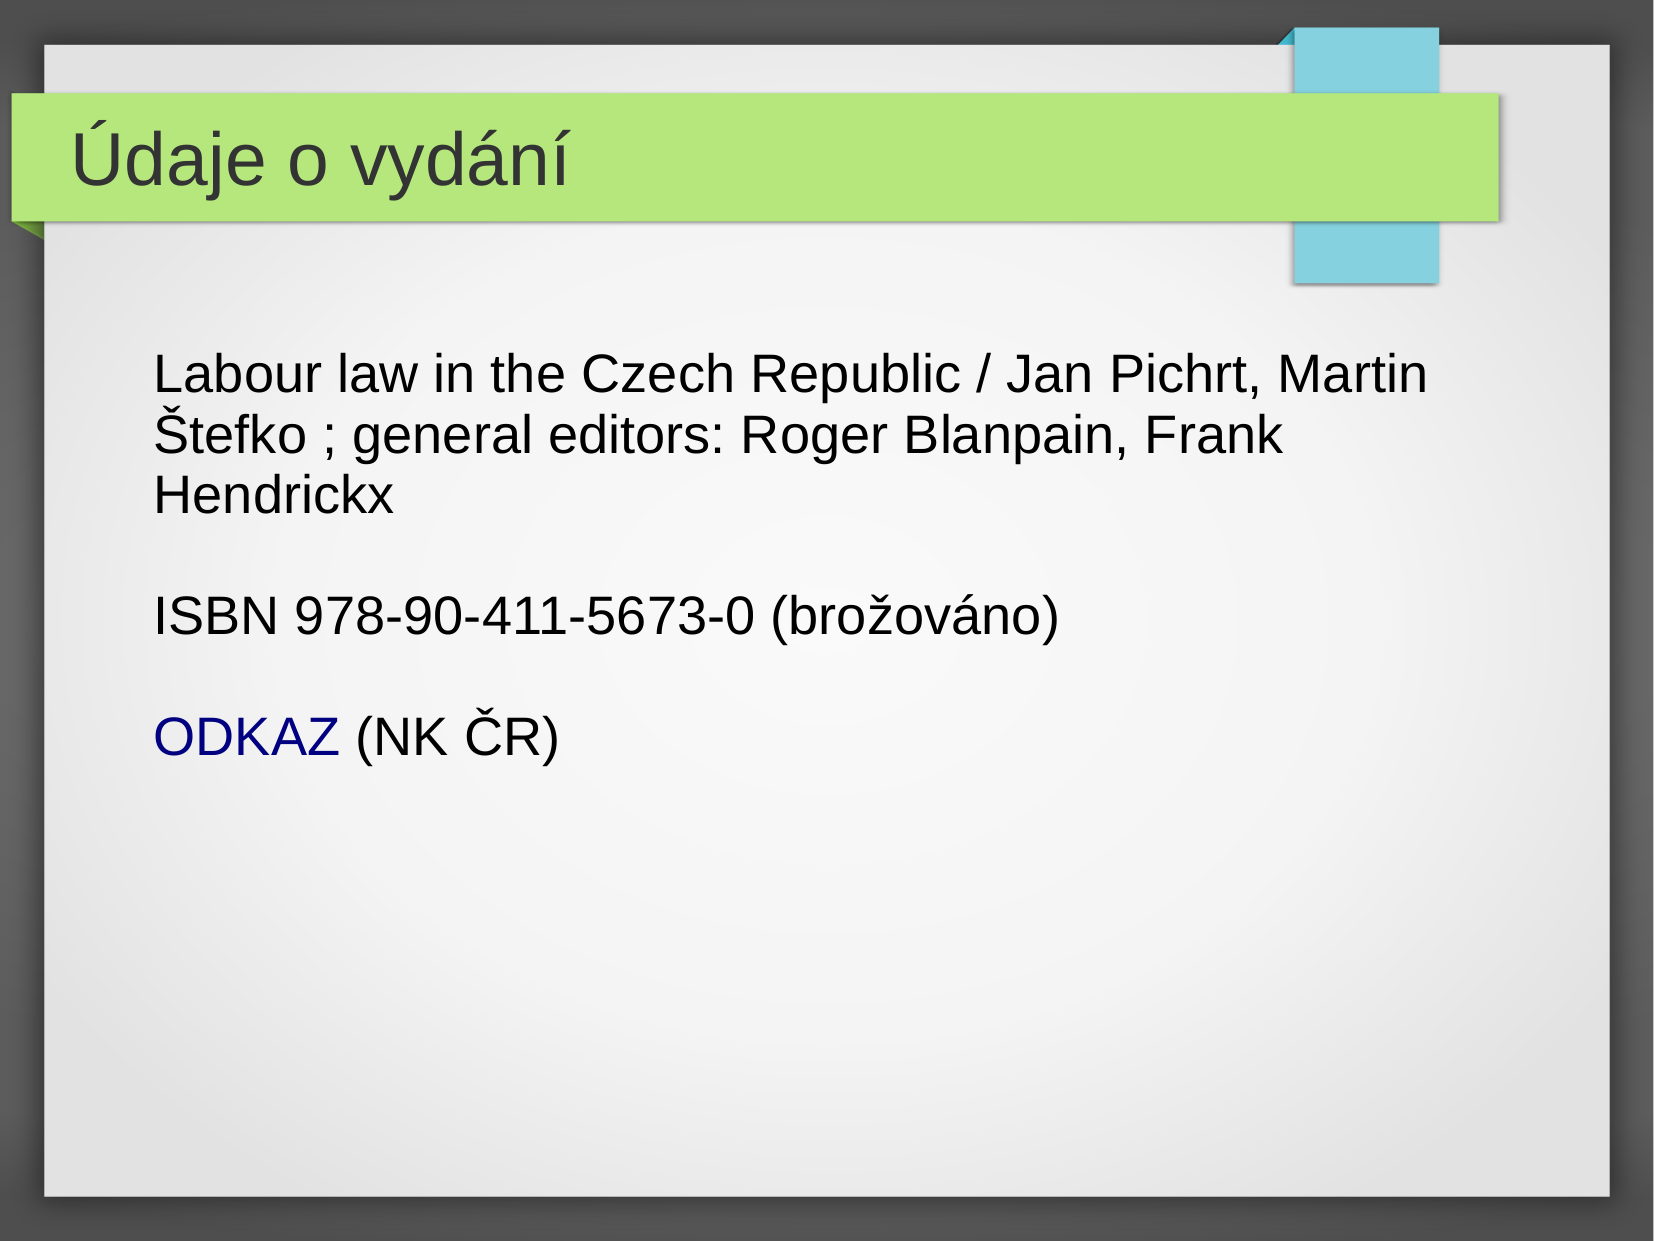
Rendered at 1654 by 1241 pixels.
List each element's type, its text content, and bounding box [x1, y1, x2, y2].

title Údaje o vydání [70, 106, 1229, 213]
picture [0, 0, 1654, 1241]
list Labour law in the Czech Republic / Jan Pichrt, Martin Štefko ; general editors: Roger Blanpain, Frank Hendrickx ISBN 978-90-411-5673-0 (brožováno) ODKAZ (NK ČR) [82, 343, 1538, 1063]
